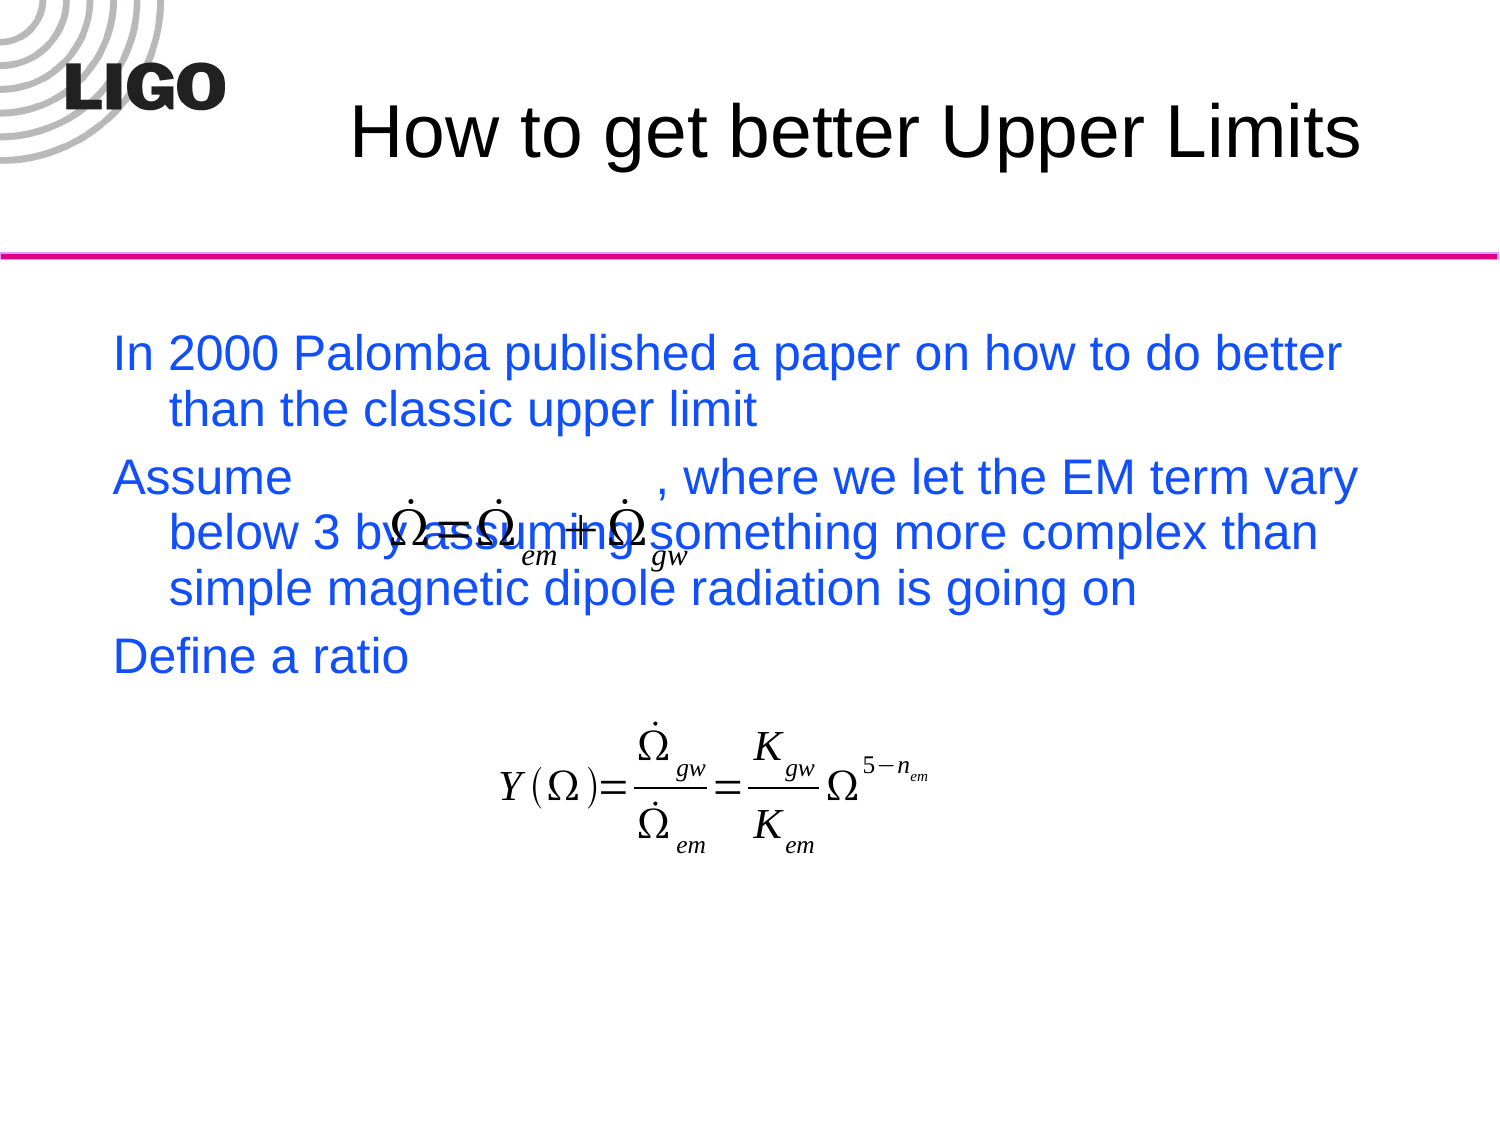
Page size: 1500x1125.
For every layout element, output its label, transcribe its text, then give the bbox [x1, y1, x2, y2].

chart [487, 712, 940, 863]
chart [375, 487, 704, 575]
list In 2000 Palomba published a paper on how to do better than the classic upper limit Assume , where we let the EM term vary below 3 by assuming something more complex than simple magnetic dipole radiation is going on Define a ratio [112, 324, 1388, 1001]
title How to get better Upper Limits [262, 37, 1450, 225]
